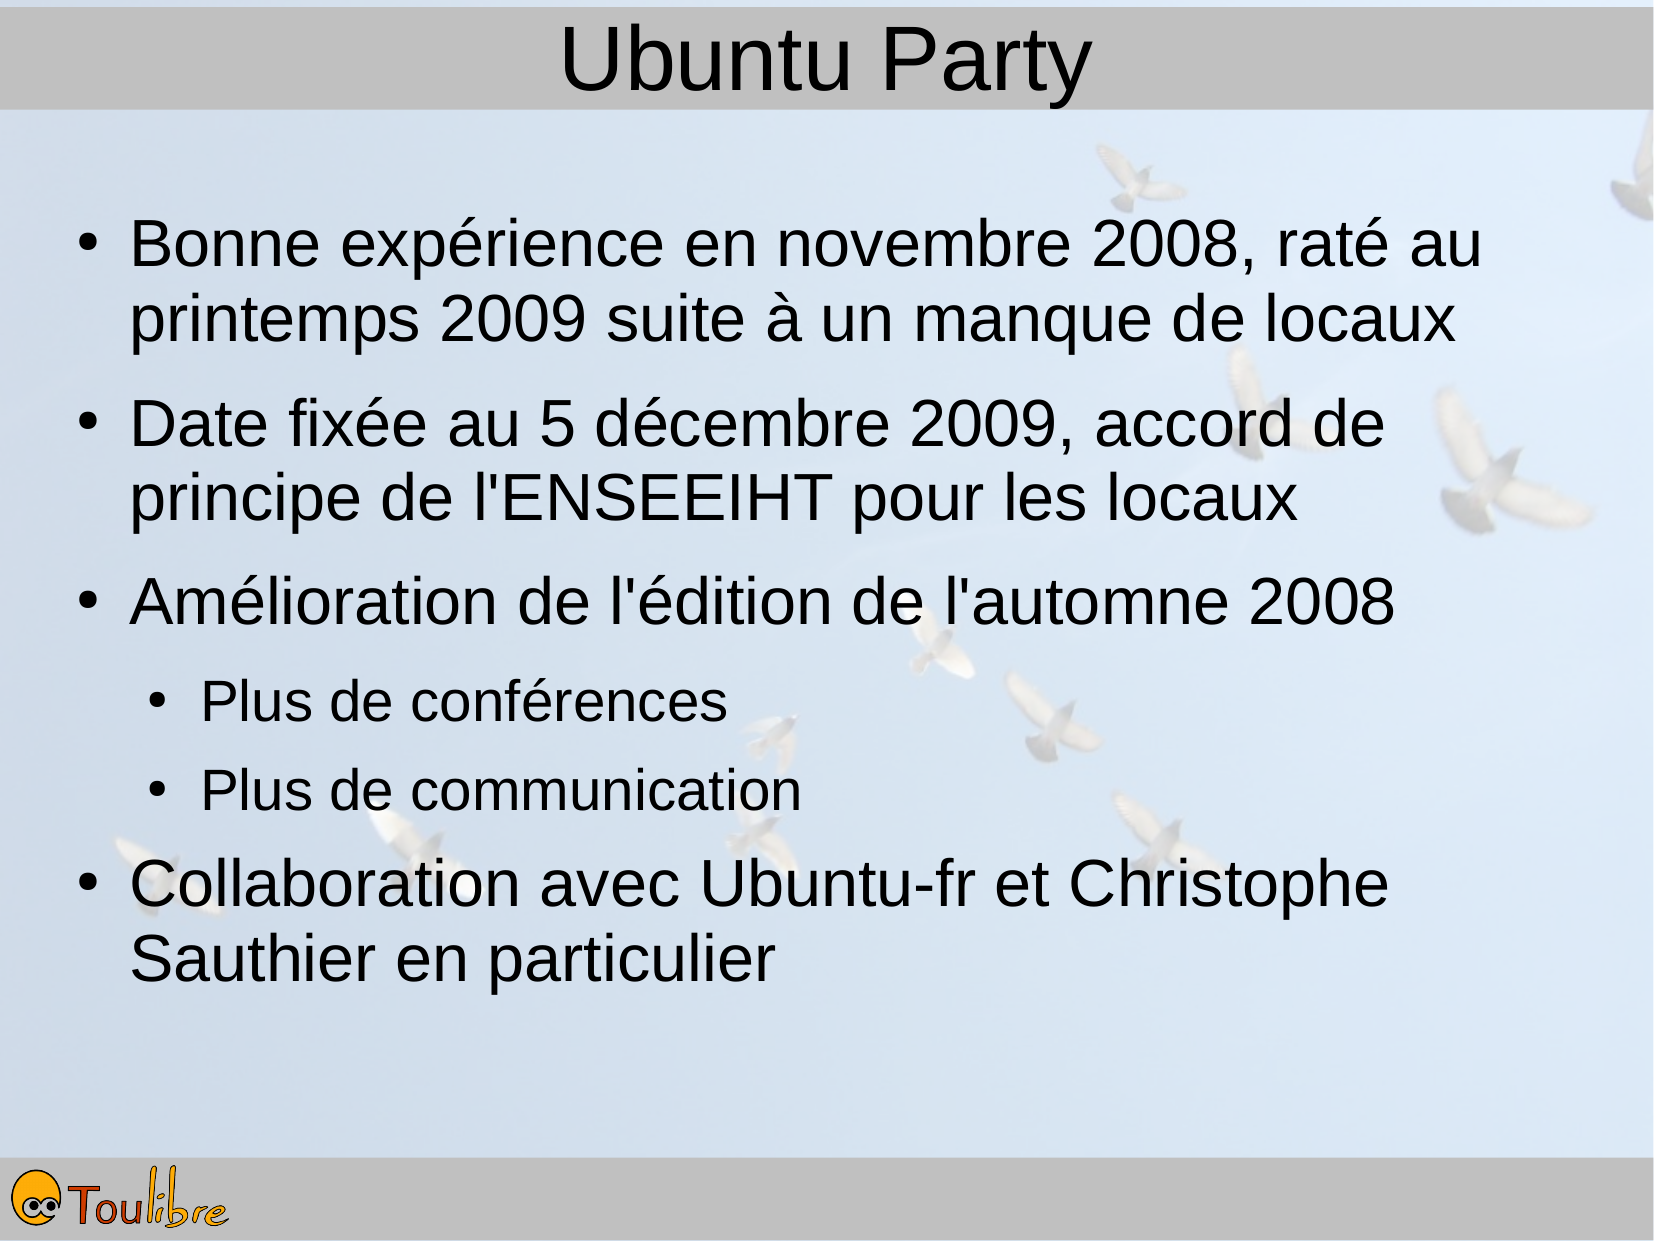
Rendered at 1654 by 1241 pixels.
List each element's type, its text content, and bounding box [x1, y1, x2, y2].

list Bonne expérience en novembre 2008, raté au printemps 2009 suite à un manque de locaux Date fixée au 5 décembre 2009, accord de principe de l'ENSEEIHT pour les locaux Amélioration de l'édition de l'automne 2008 Plus de conférences Plus de communication Collaboration avec Ubuntu-fr et Christophe Sauthier en particulier [58, 206, 1616, 1132]
picture [11, 1165, 229, 1228]
title Ubuntu Party [0, 7, 1654, 110]
